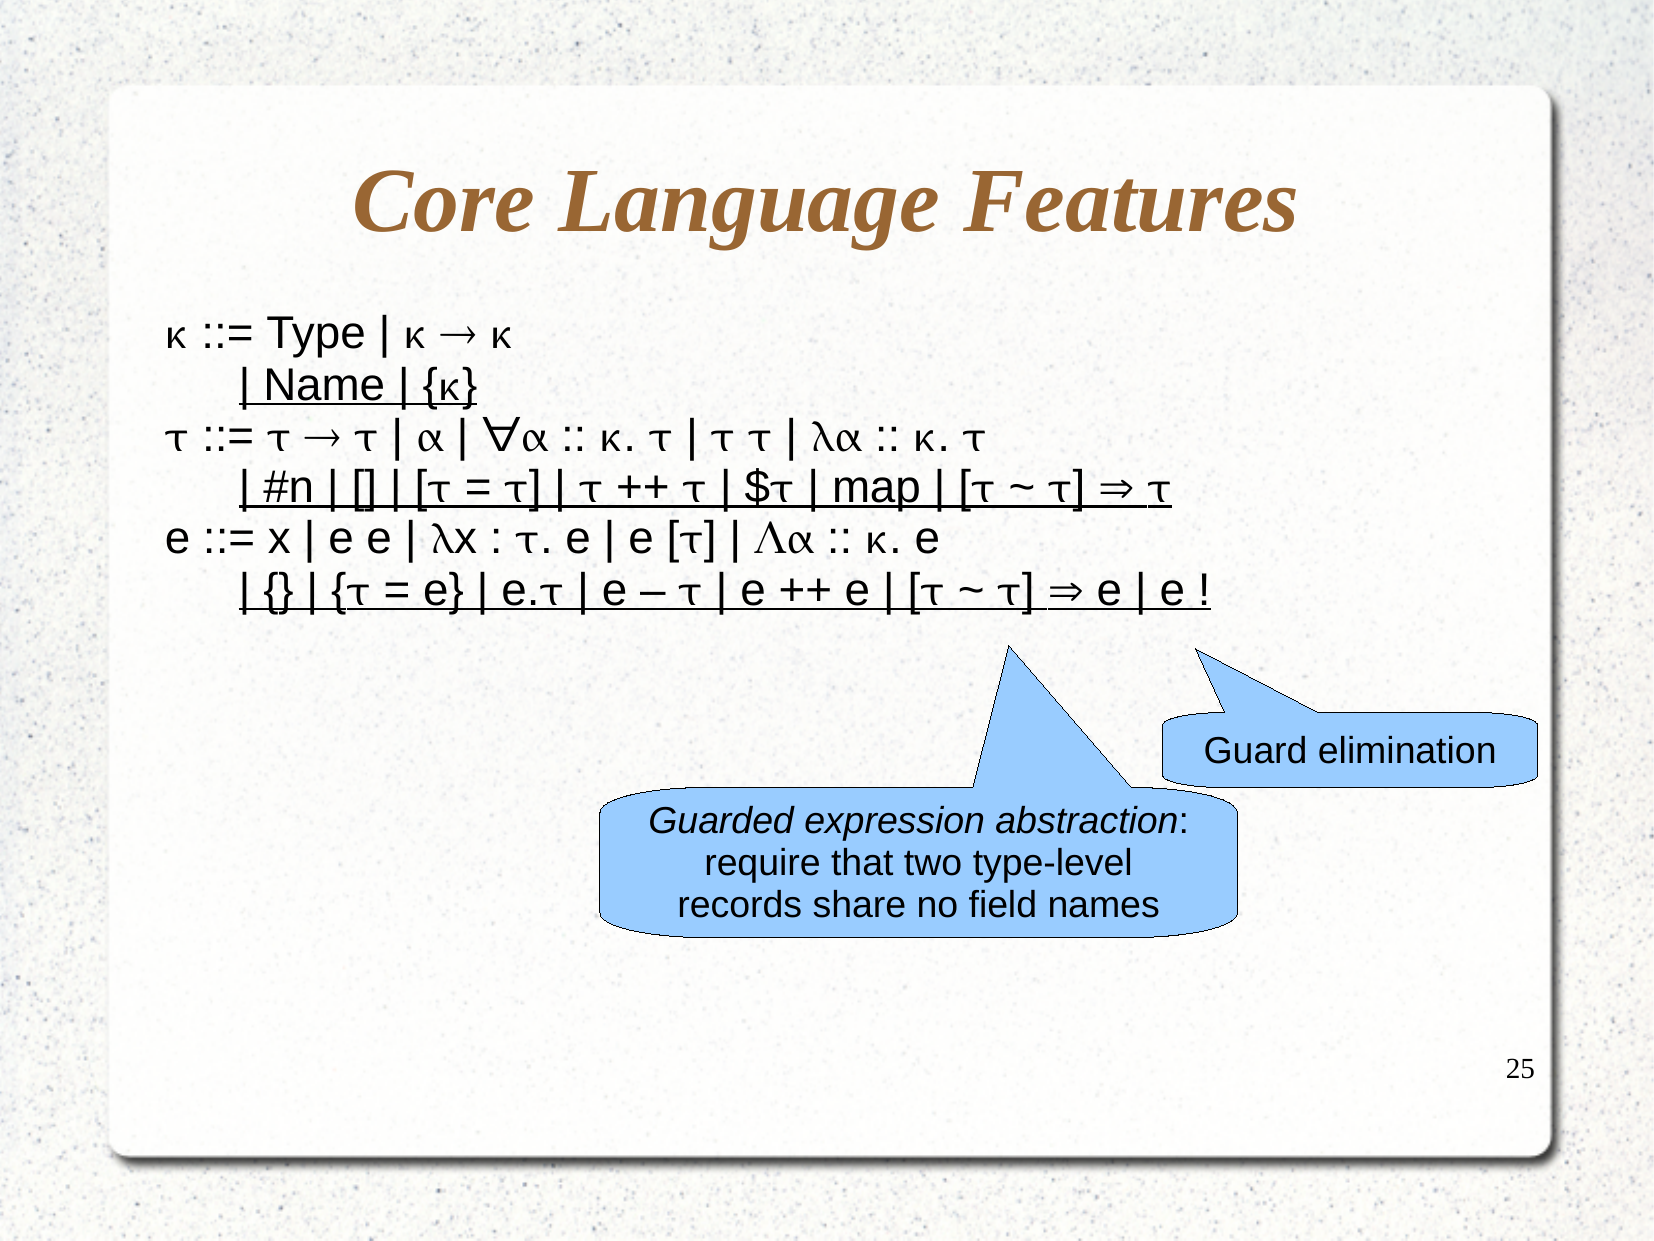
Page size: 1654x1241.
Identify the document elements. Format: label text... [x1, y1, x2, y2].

picture [0, 0, 1654, 1241]
text_box  ::= Type |    | Name | {}  ::=    |  | ∀ :: .  |   |  :: .  | #n | [] | [ = ] |  ++  | $ | map | [ ~ ]   e ::= x | e e | x : . e | e [] |  :: . e | {} | { = e} | e. | e –  | e ++ e | [ ~ ]  e | e ! [150, 300, 1501, 657]
text_box Guarded expression abstraction: require that two type-level records share no field names [599, 645, 1238, 938]
text_box Guard elimination [1162, 648, 1538, 788]
title Core Language Features [118, 104, 1536, 297]
